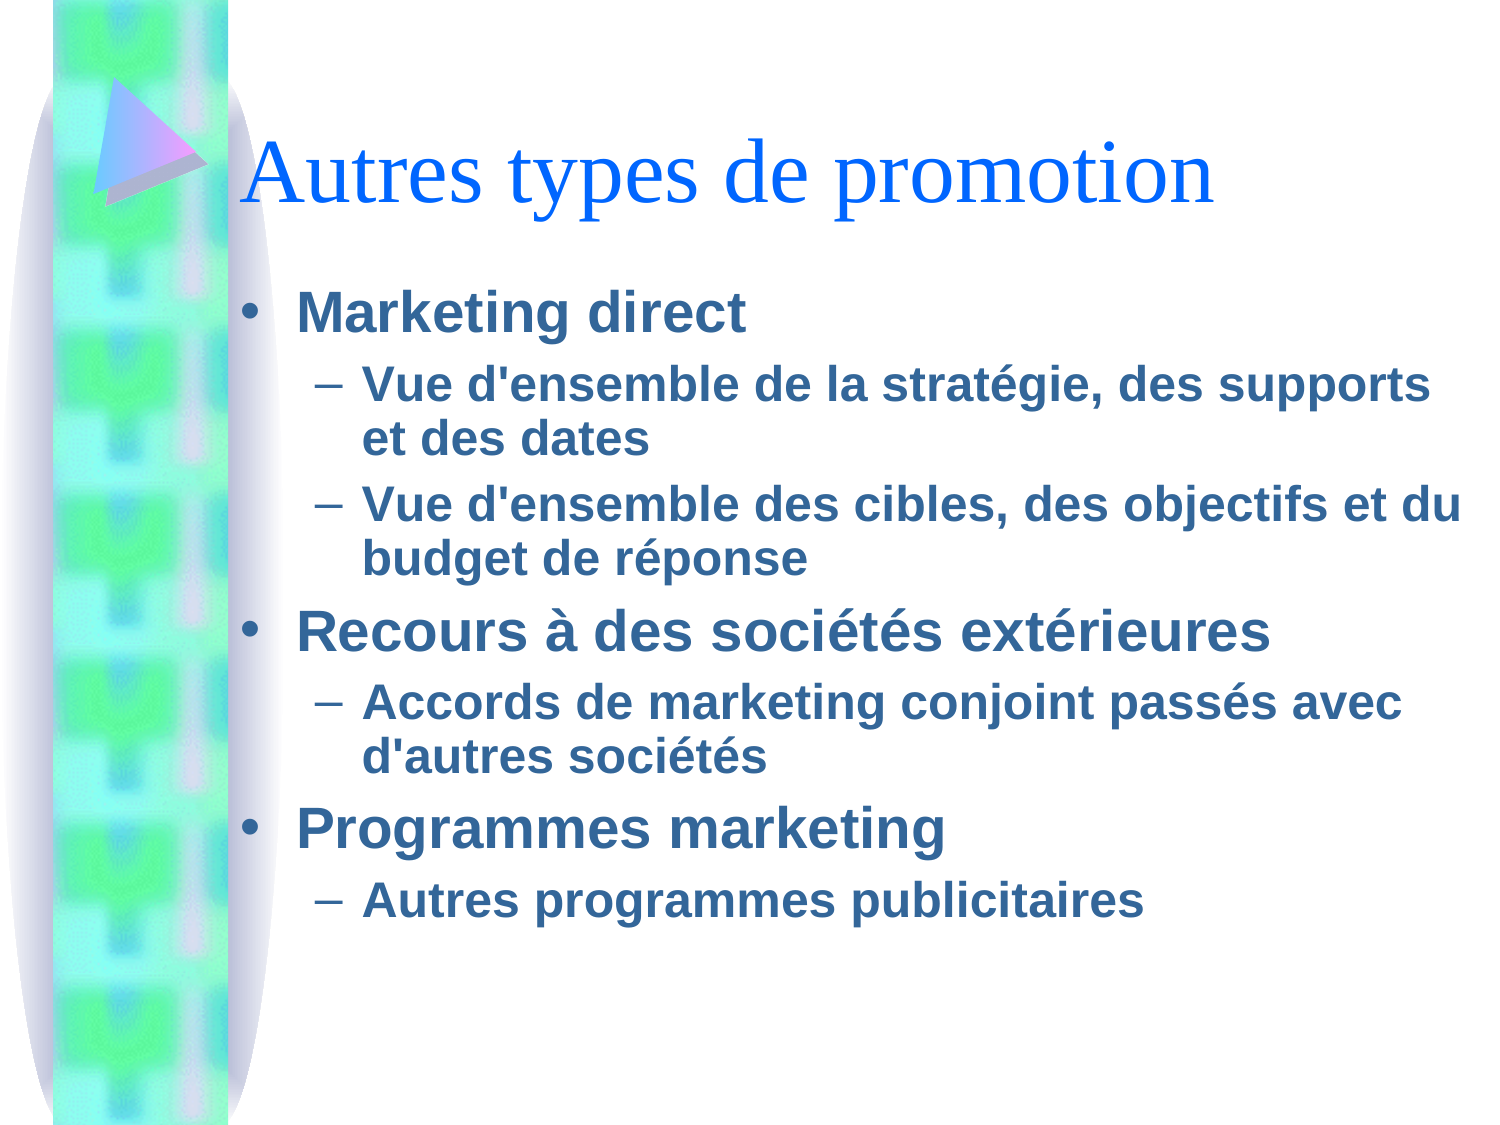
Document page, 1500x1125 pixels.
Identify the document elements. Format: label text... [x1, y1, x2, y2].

title Autres types de promotion [224, 40, 1500, 229]
list Marketing direct Vue d'ensemble de la stratégie, des supports et des dates Vue d'ensemble des cibles, des objectifs et du budget de réponse Recours à des sociétés extérieures Accords de marketing conjoint passés avec d'autres sociétés Programmes marketing Autres programmes publicitaires [224, 275, 1500, 951]
picture [53, 0, 229, 1125]
